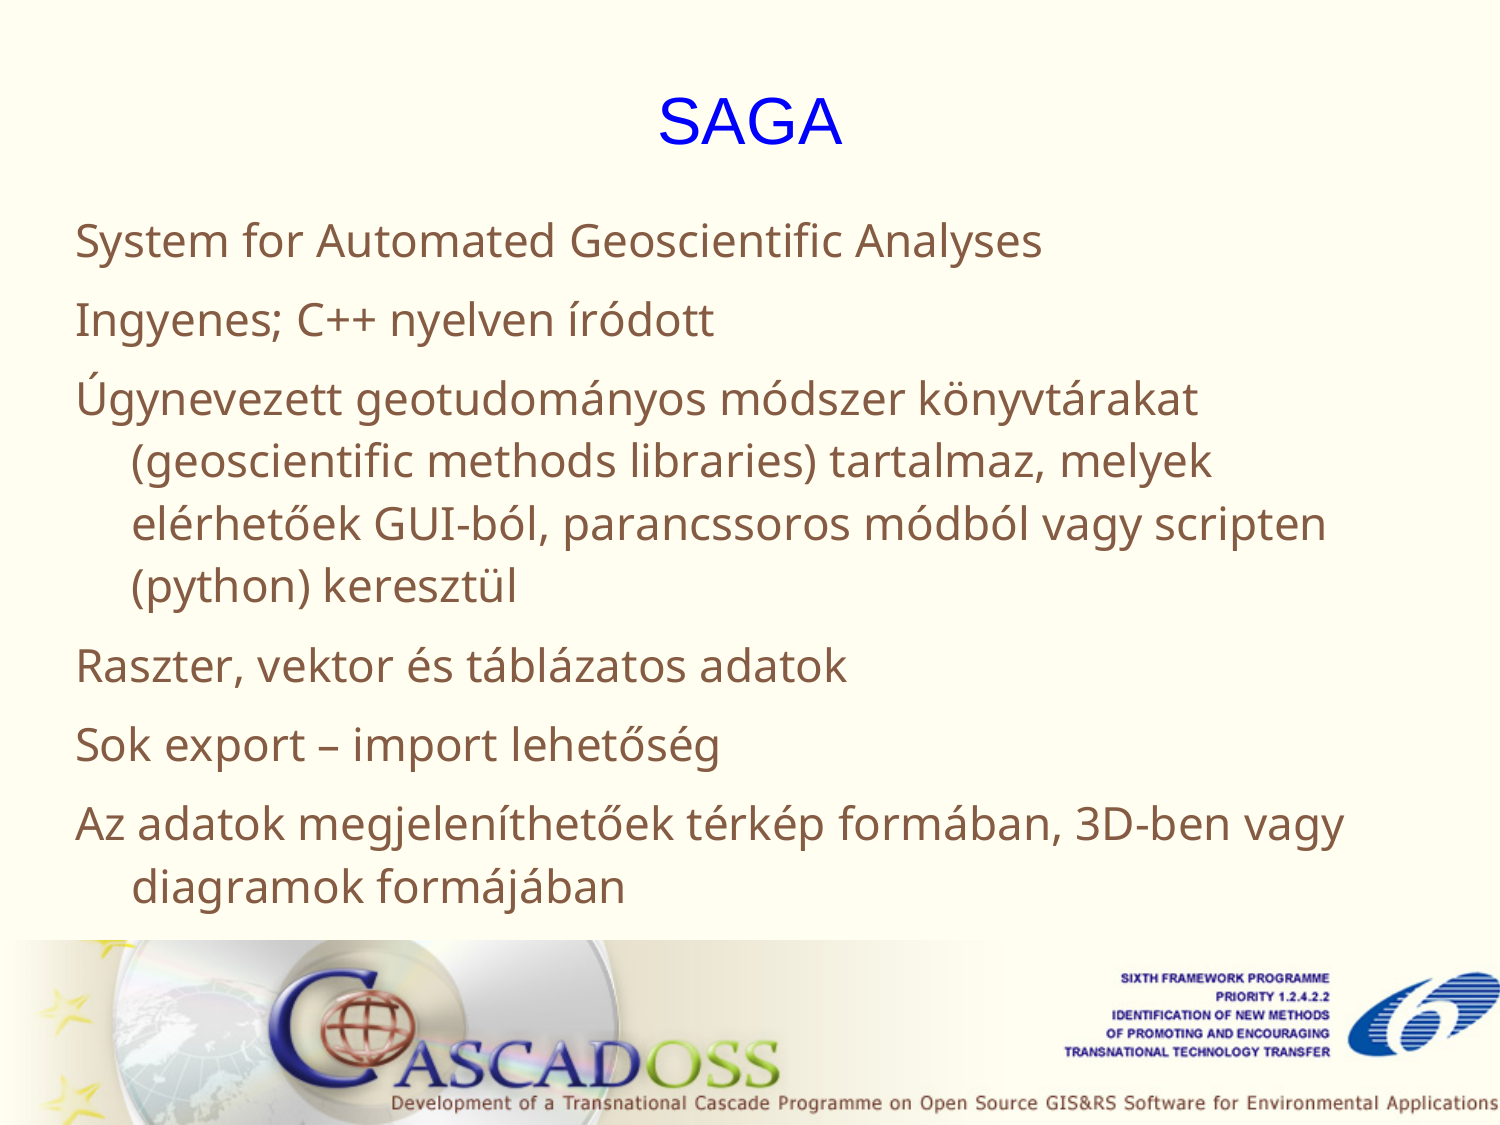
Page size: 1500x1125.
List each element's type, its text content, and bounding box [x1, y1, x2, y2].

picture [0, 940, 1500, 1125]
title SAGA [75, 28, 1425, 207]
list System for Automated Geoscientific Analyses Ingyenes; C++ nyelven íródott Úgynevezett geotudományos módszer könyvtárakat (geoscientific methods libraries) tartalmaz, melyek elérhetőek GUI-ból, parancssoros módból vagy scripten (python) keresztül Raszter, vektor és táblázatos adatok Sok export – import lehetőség Az adatok megjeleníthetőek térkép formában, 3D-ben vagy diagramok formájában [75, 207, 1425, 906]
